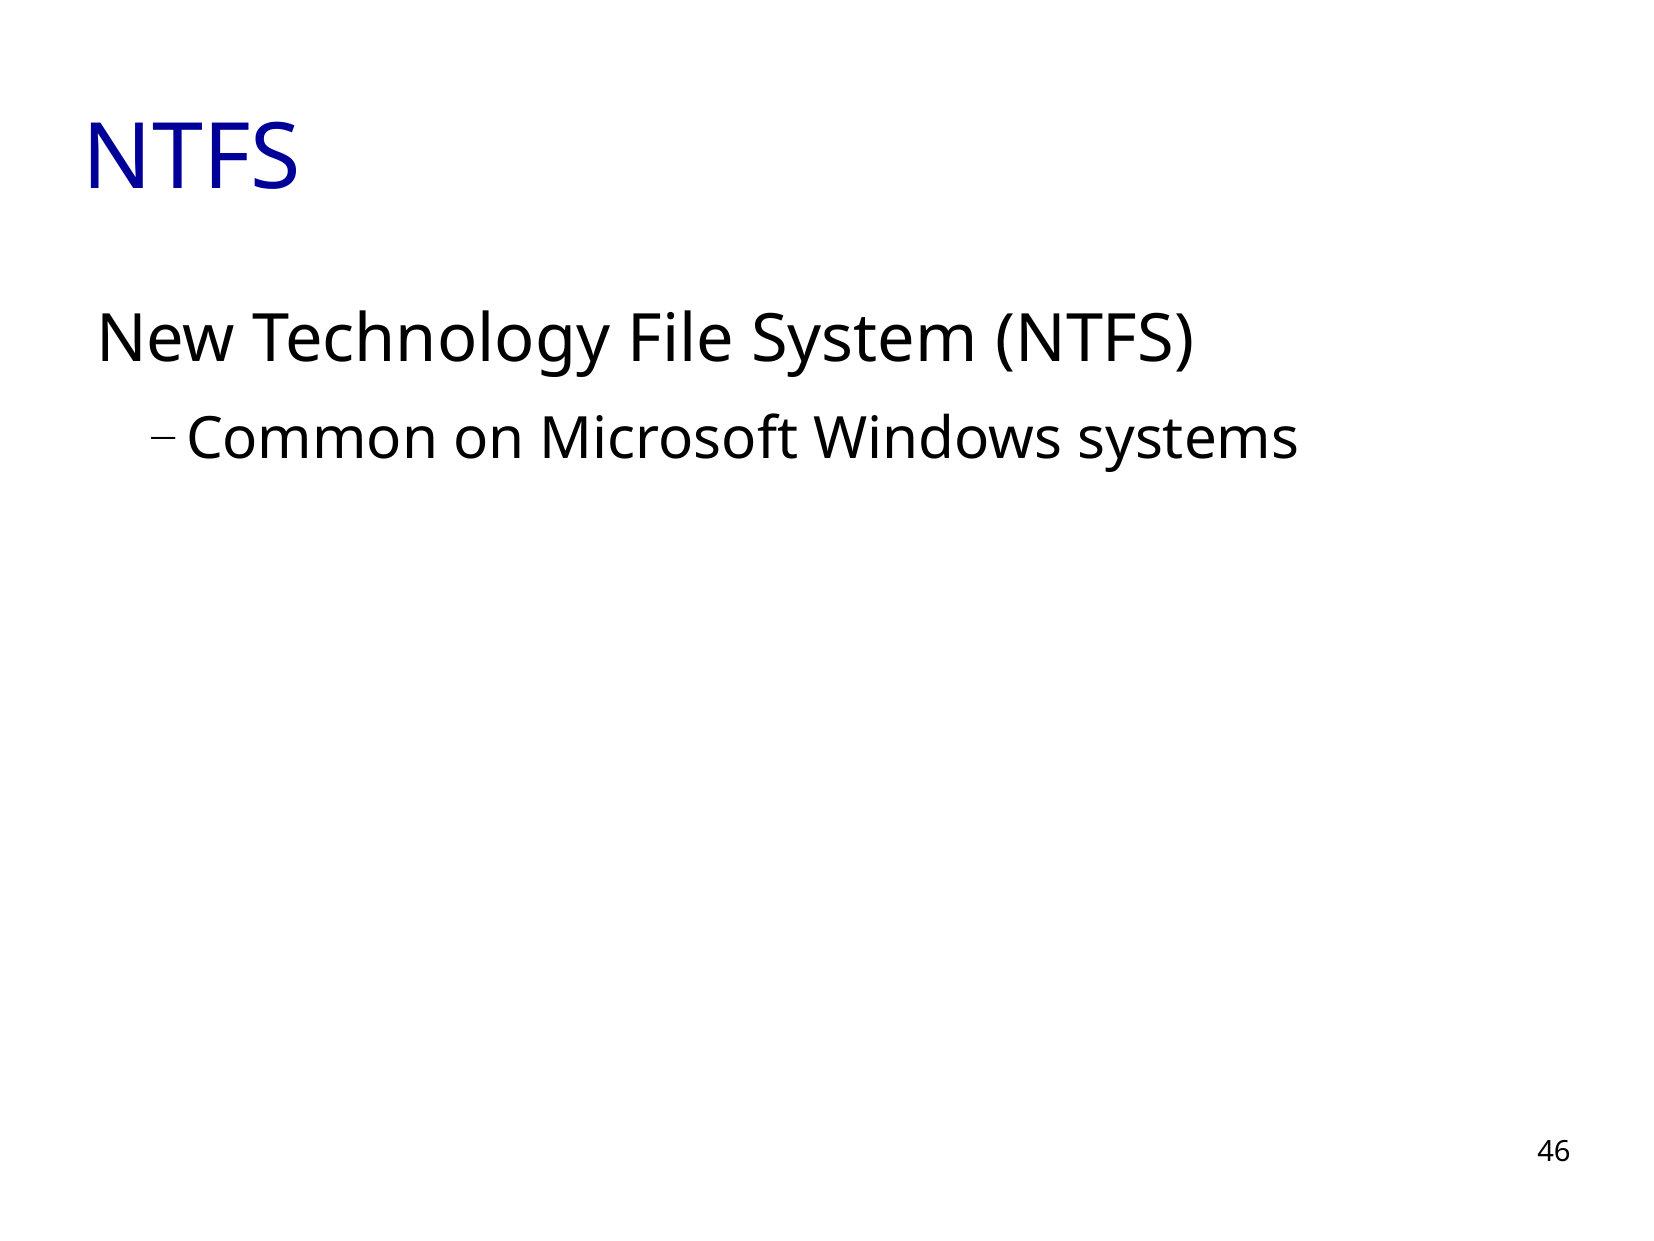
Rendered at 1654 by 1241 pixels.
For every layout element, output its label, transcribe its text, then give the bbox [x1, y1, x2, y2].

list New Technology File System (NTFS) Common on Microsoft Windows systems [60, 290, 1571, 1096]
title NTFS [82, 49, 1571, 257]
